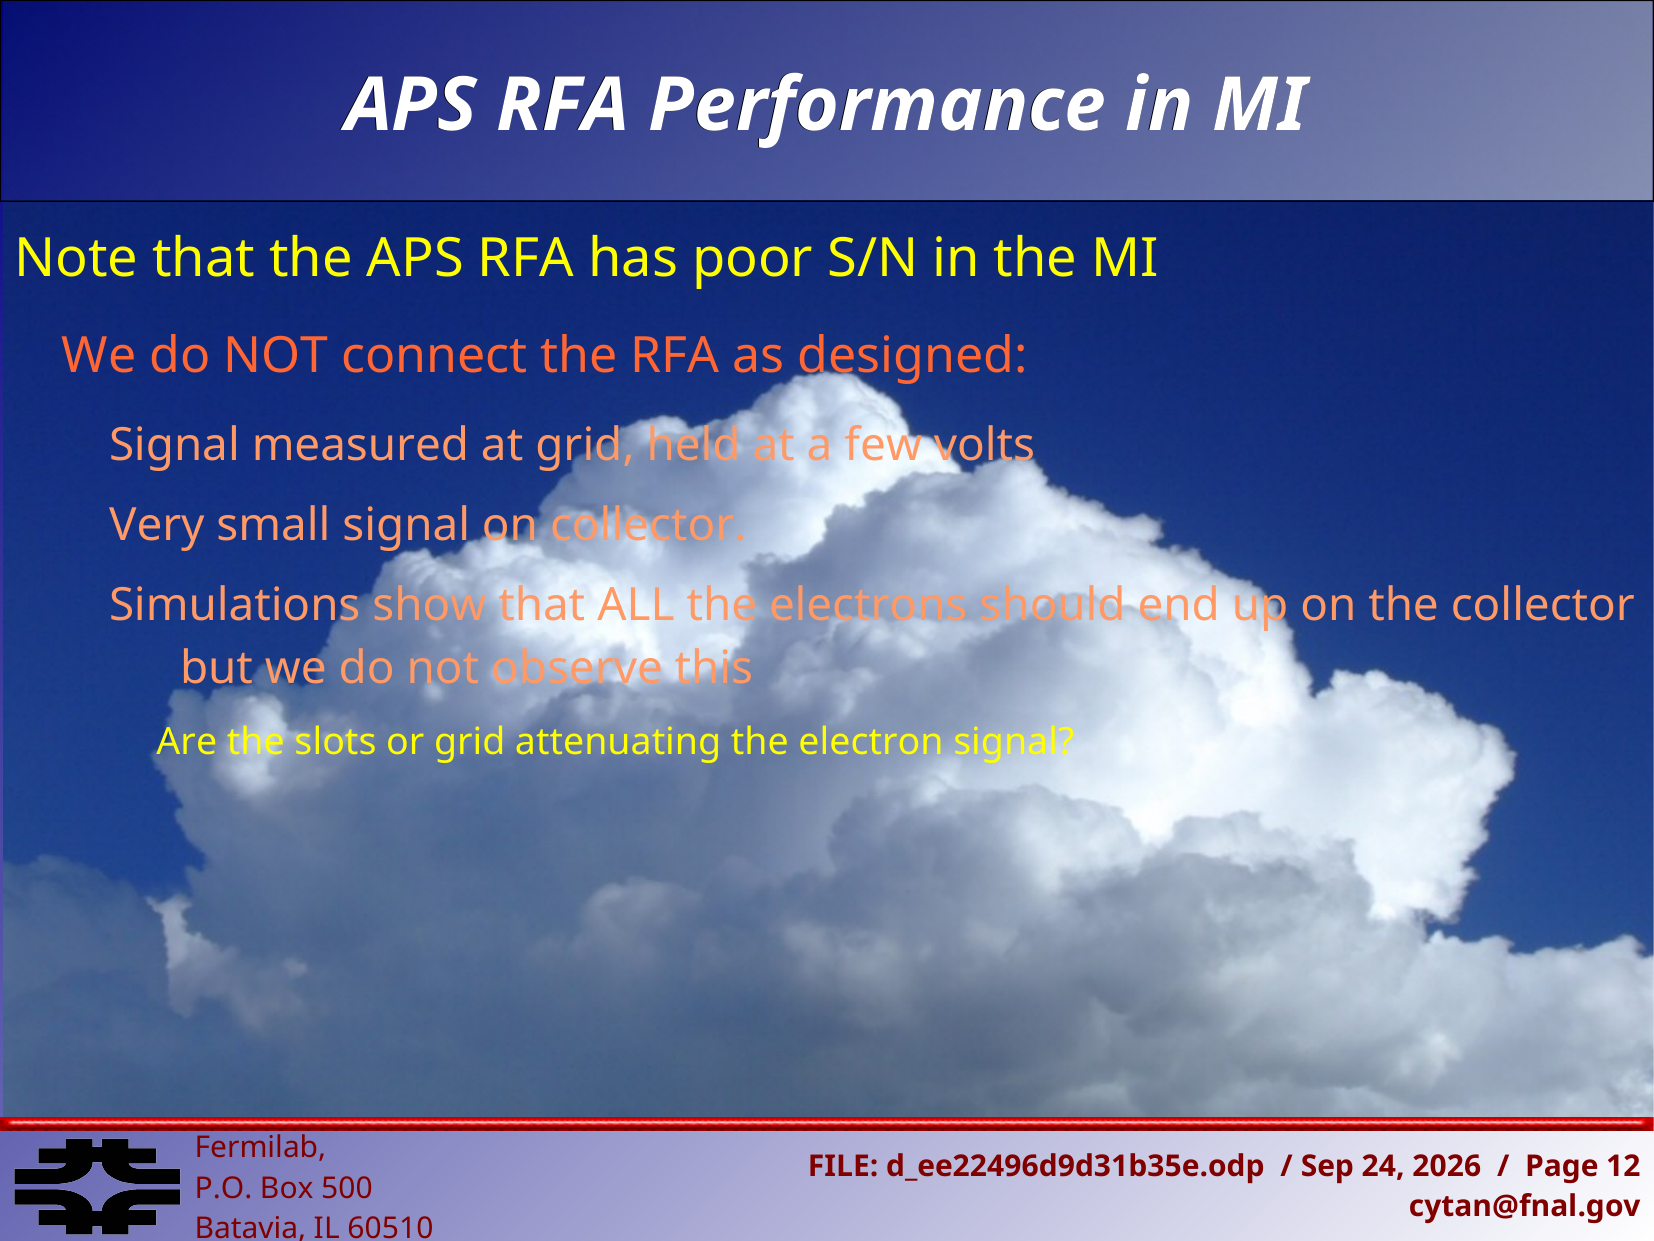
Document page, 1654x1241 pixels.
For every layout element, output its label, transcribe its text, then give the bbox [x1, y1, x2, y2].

picture [0, 204, 1654, 1131]
list Note that the APS RFA has poor S/N in the MI We do NOT connect the RFA as designed: Signal measured at grid, held at a few volts Very small signal on collector. Simulations show that ALL the electrons should end up on the collector but we do not observe this Are the slots or grid attenuating the electron signal? [2, 218, 1642, 1069]
title APS RFA Performance in MI [0, 0, 1654, 204]
picture [10, 1137, 184, 1236]
